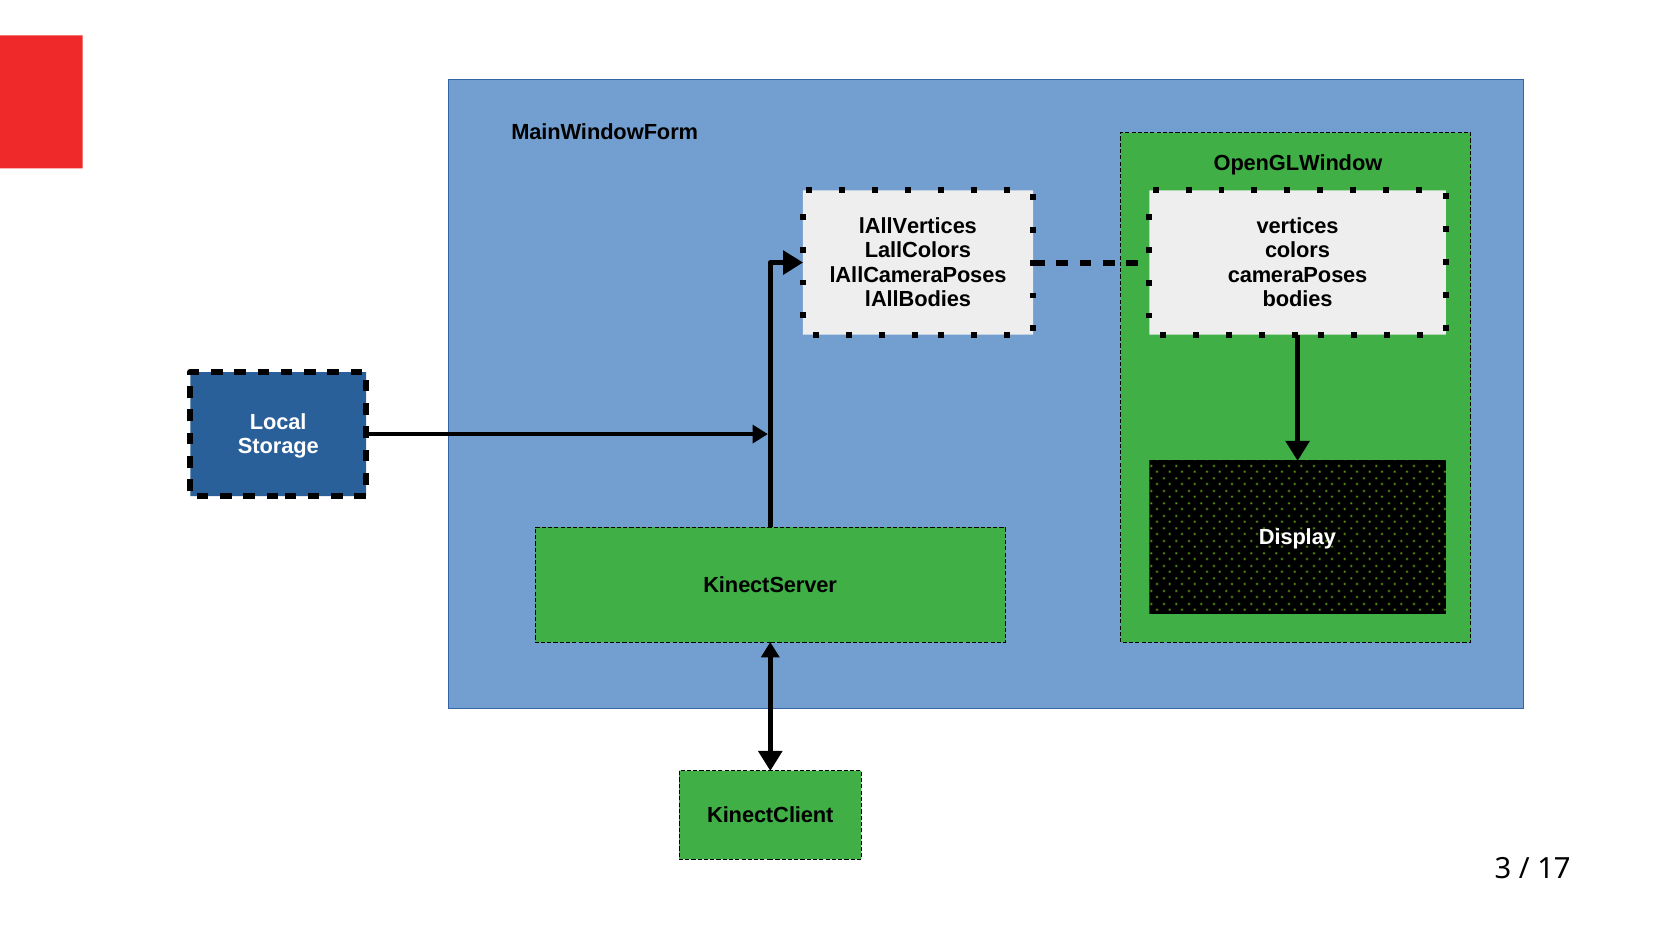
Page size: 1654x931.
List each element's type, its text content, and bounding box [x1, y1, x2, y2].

text_box KinectServer [535, 527, 1006, 643]
text_box Display [1149, 460, 1446, 614]
text_box MainWindowForm [472, 119, 737, 169]
text_box KinectClient [679, 770, 862, 860]
text_box lAllVertices LallColors lAllCameraPoses lAllBodies [802, 190, 1034, 335]
text_box OpenGLWindow [1197, 150, 1399, 176]
text_box vertices colors cameraPoses bodies [1149, 190, 1446, 335]
text_box [448, 435, 769, 709]
text_box [448, 79, 1524, 709]
text_box Local Storage [190, 372, 367, 497]
